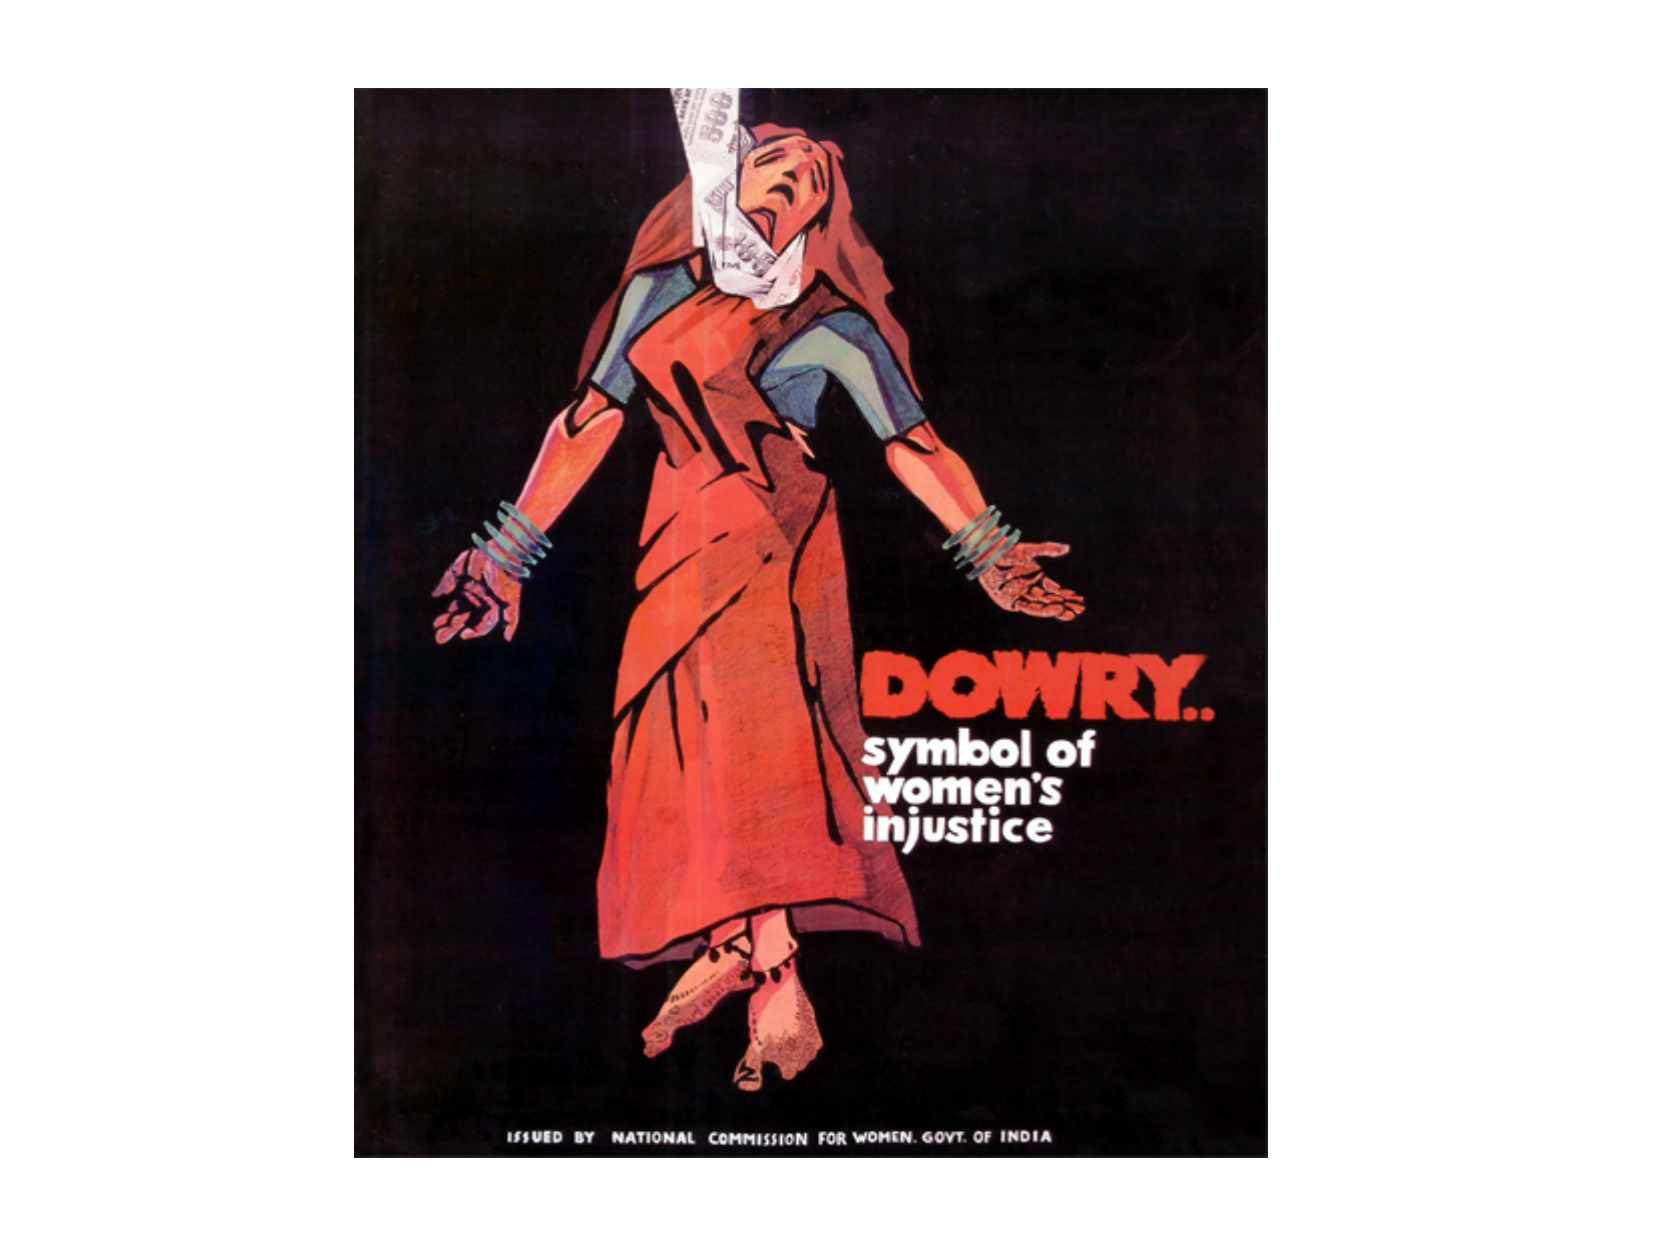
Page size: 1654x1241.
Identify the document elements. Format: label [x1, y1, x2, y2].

picture [354, 88, 1268, 1158]
